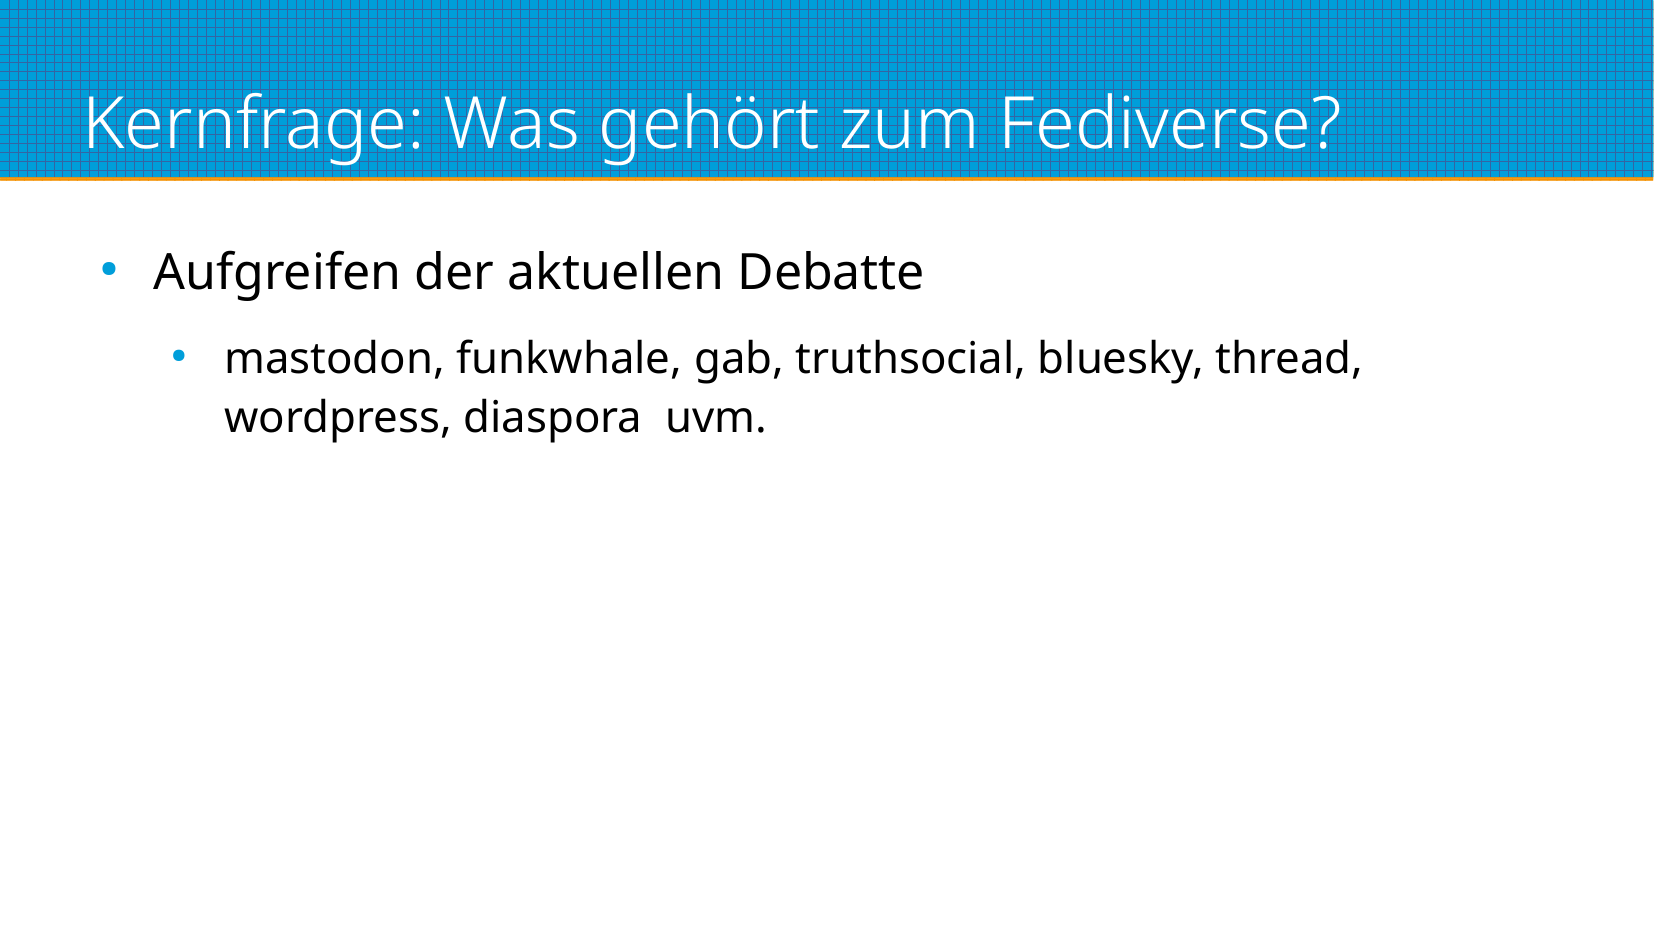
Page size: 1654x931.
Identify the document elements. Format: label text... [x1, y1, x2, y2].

list Aufgreifen der aktuellen Debatte mastodon, funkwhale, gab, truthsocial, bluesky, thread, wordpress, diaspora uvm. [82, 236, 1563, 811]
title Kernfrage: Was gehört zum Fediverse? [82, 14, 1571, 171]
